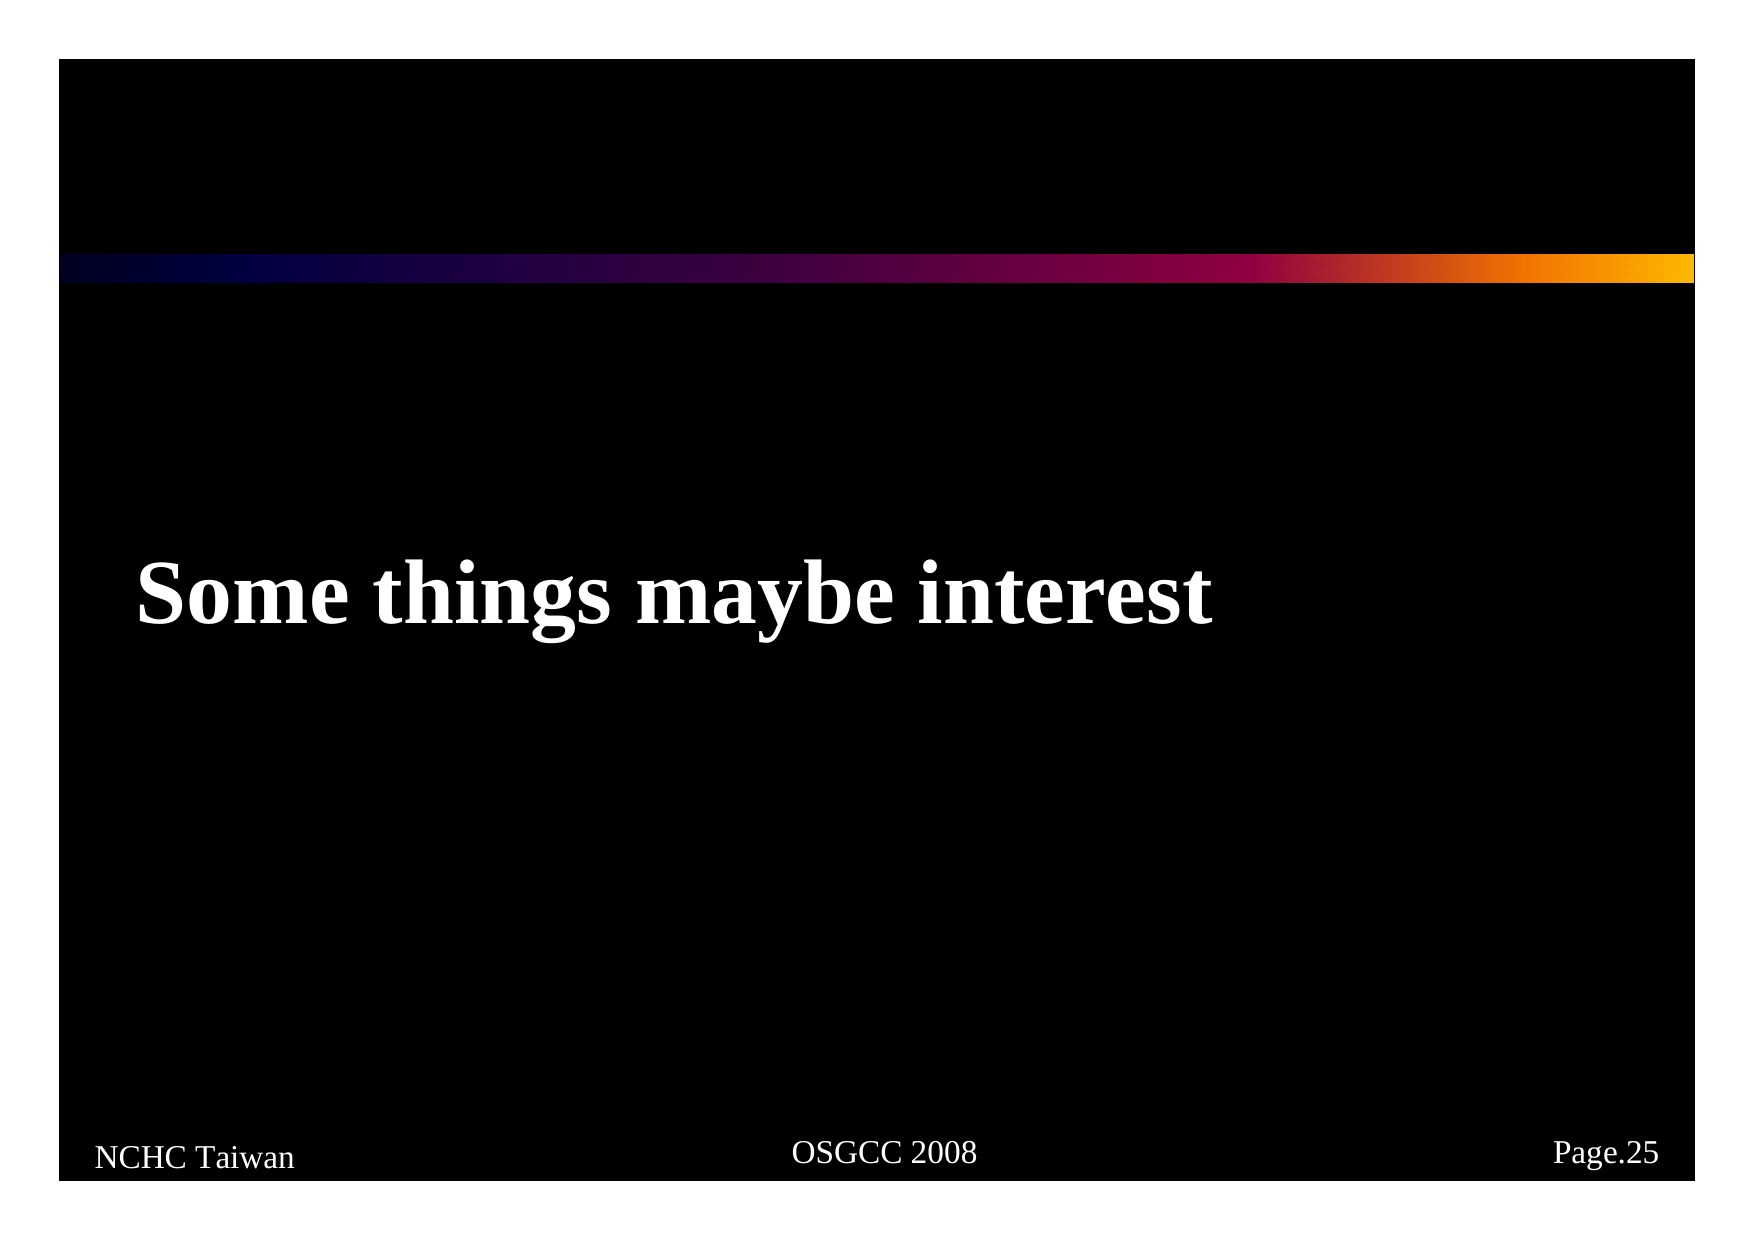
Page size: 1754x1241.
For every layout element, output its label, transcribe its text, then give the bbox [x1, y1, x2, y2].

list Some things maybe interest [118, 307, 1610, 1075]
picture [60, 254, 1694, 283]
